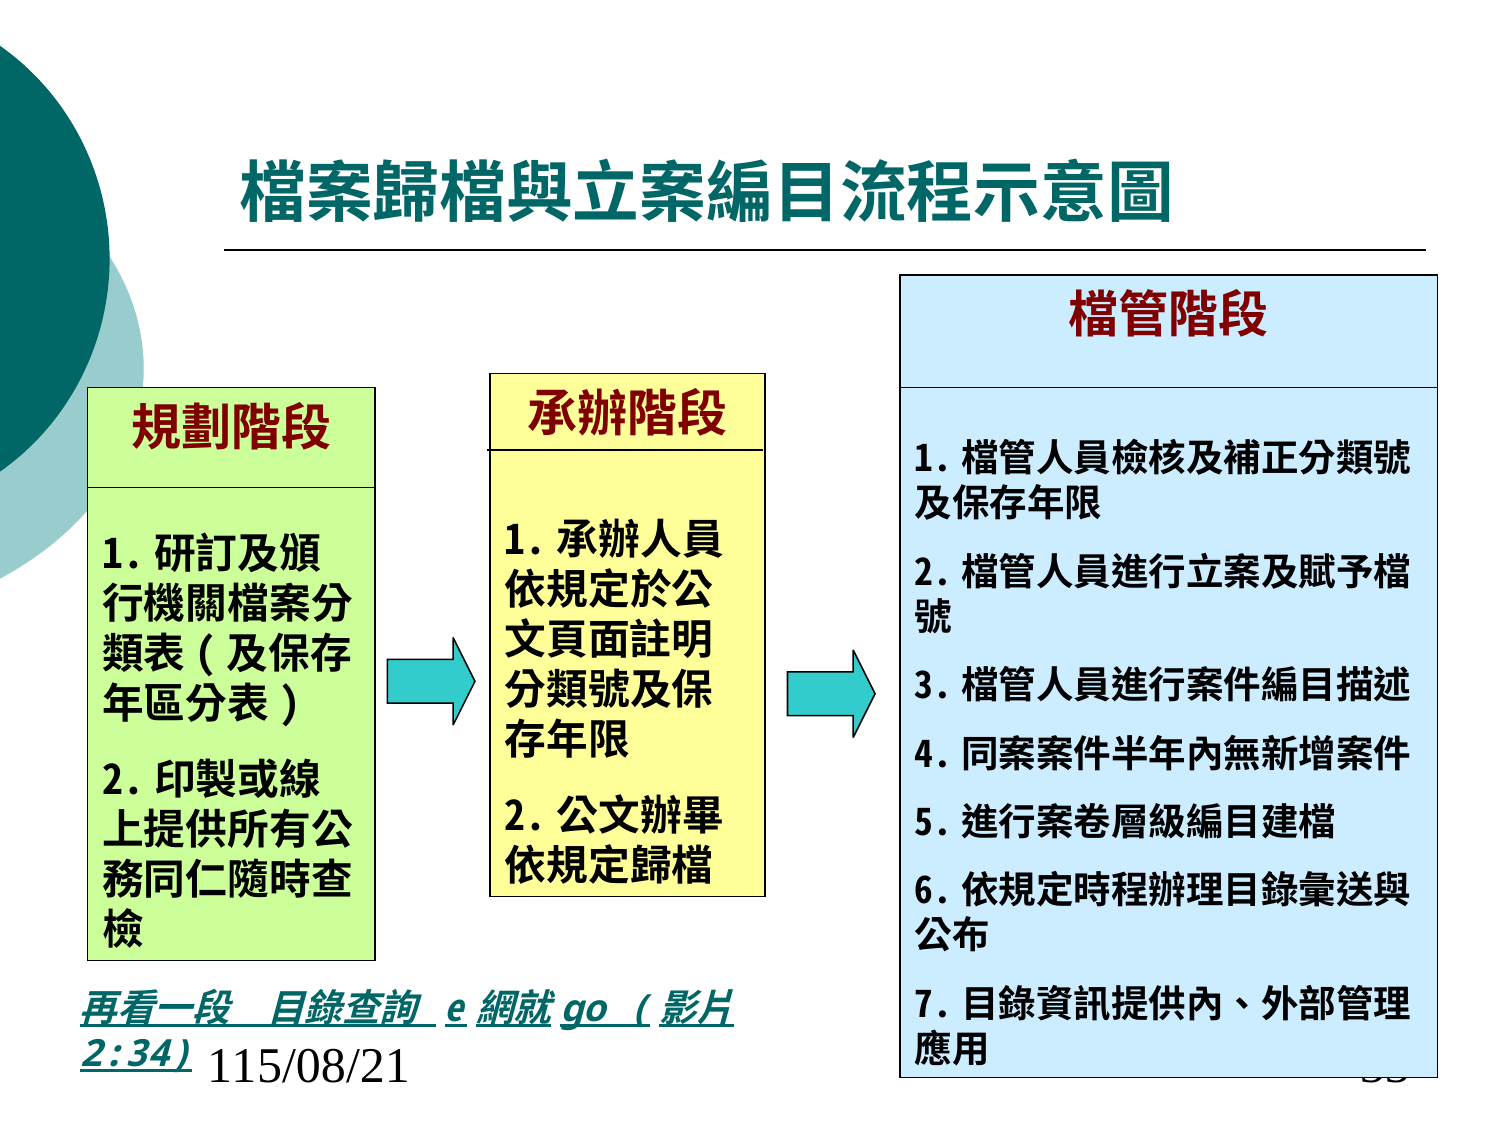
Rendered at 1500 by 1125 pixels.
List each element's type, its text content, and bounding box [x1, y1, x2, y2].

text_box 再看一段 目錄查詢 e網就go (影片2:34) [64, 976, 813, 1082]
text_box 規劃階段 1.研訂及頒行機關檔案分類表(及保存年區分表) 2.印製或線上提供所有公務同仁隨時查檢 [87, 488, 376, 961]
text_box [787, 649, 876, 738]
text_box 規劃階段 1.研訂及頒行機關檔案分類表(及保存年區分表) 2.印製或線上提供所有公務同仁隨時查檢 [87, 387, 376, 487]
title 檔案歸檔與立案編目流程示意圖 [224, 49, 1425, 237]
text_box 檔管階段 1.檔管人員檢核及補正分類號及保存年限 2.檔管人員進行立案及賦予檔號 3.檔管人員進行案件編目描述 4.同案案件半年內無新增案件 5.進行案卷層級編目建檔 6.依規定時程辦理目錄彙送與公布 7.目錄資訊提供內、外部管理應用 [900, 388, 1438, 1078]
text_box [387, 637, 475, 726]
text_box 檔管階段 1.檔管人員檢核及補正分類號及保存年限 2.檔管人員進行立案及賦予檔號 3.檔管人員進行案件編目描述 4.同案案件半年內無新增案件 5.進行案卷層級編目建檔 6.依規定時程辦理目錄彙送與公布 7.目錄資訊提供內、外部管理應用 [900, 274, 1438, 387]
text_box 承辦階段 1.承辦人員依規定於公文頁面註明分類號及保存年限 2.公文辦畢依規定歸檔 [490, 373, 766, 897]
